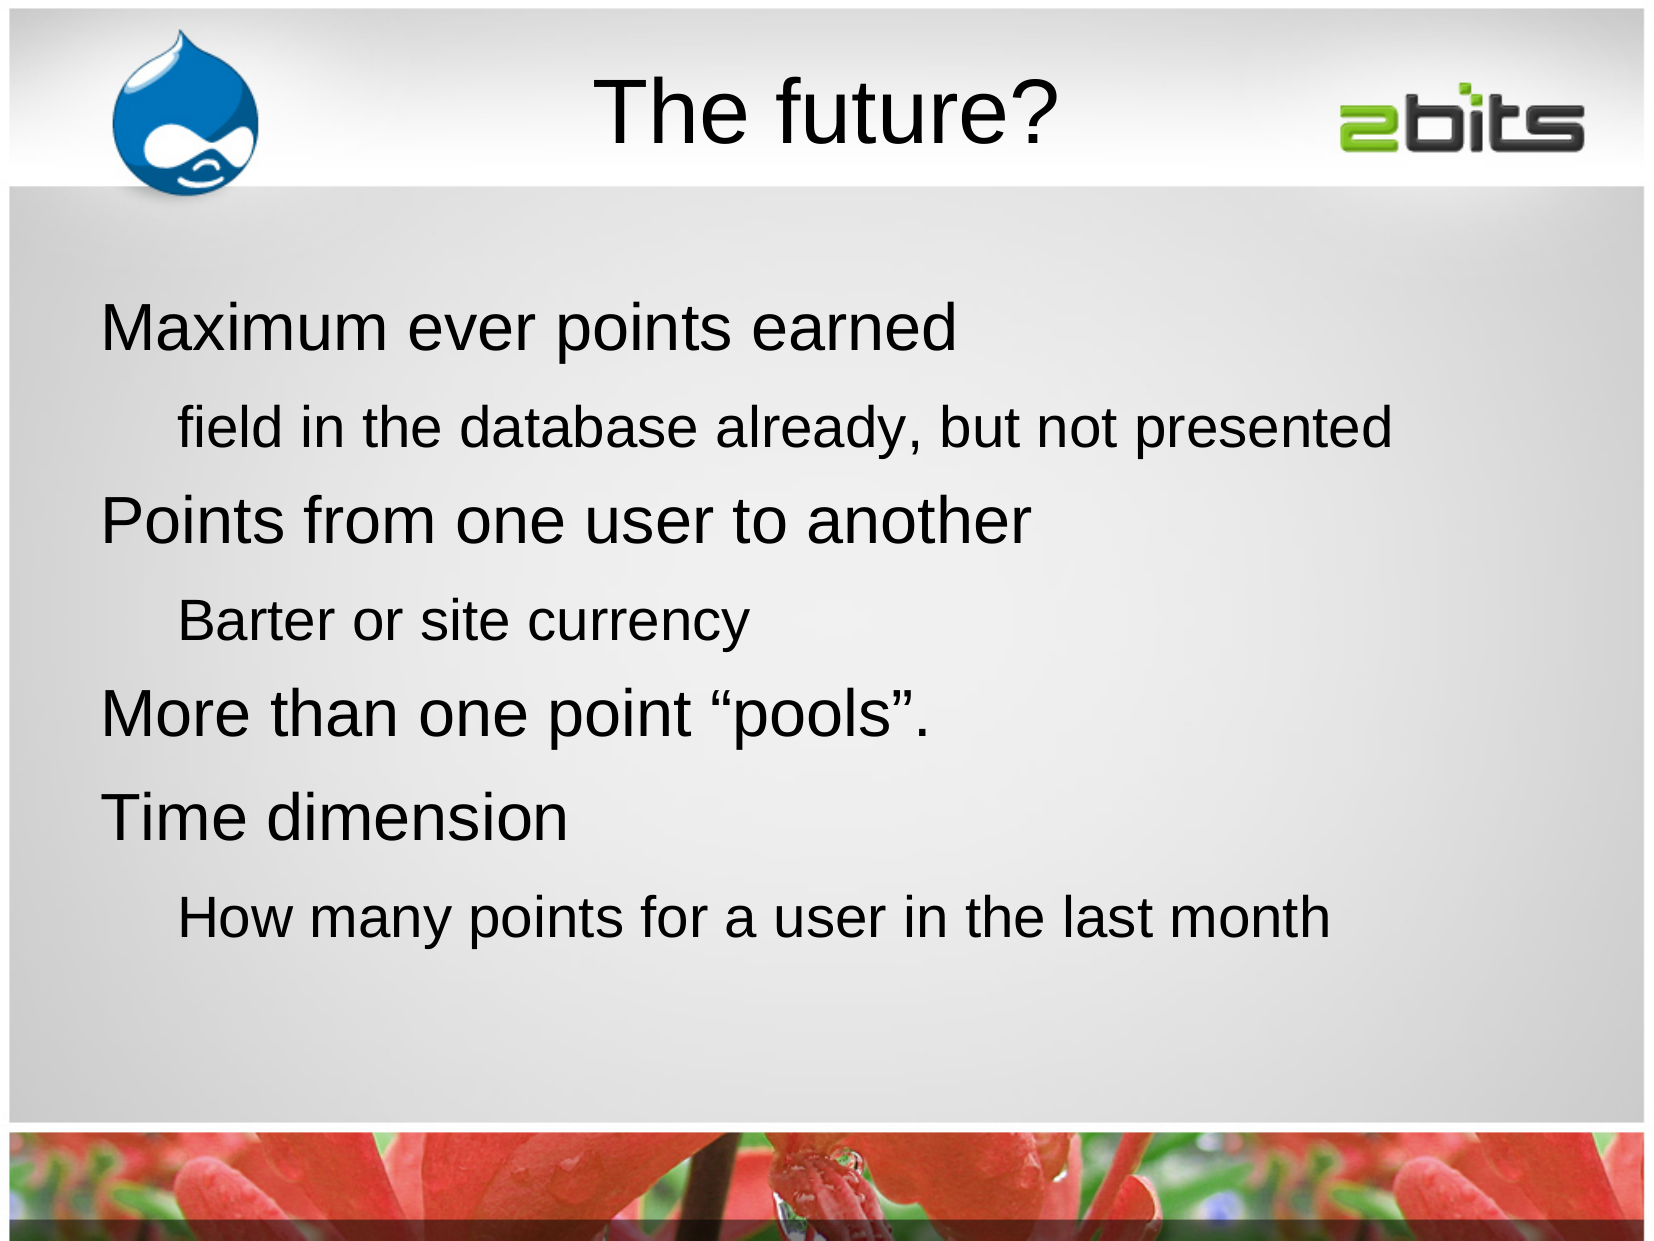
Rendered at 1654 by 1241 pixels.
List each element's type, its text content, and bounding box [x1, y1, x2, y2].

list Maximum ever points earned field in the database already, but not presented Points from one user to another Barter or site currency More than one point “pools”. Time dimension How many points for a user in the last month [82, 290, 1571, 1113]
picture [0, 0, 1654, 1241]
title The future? [82, 15, 1571, 208]
